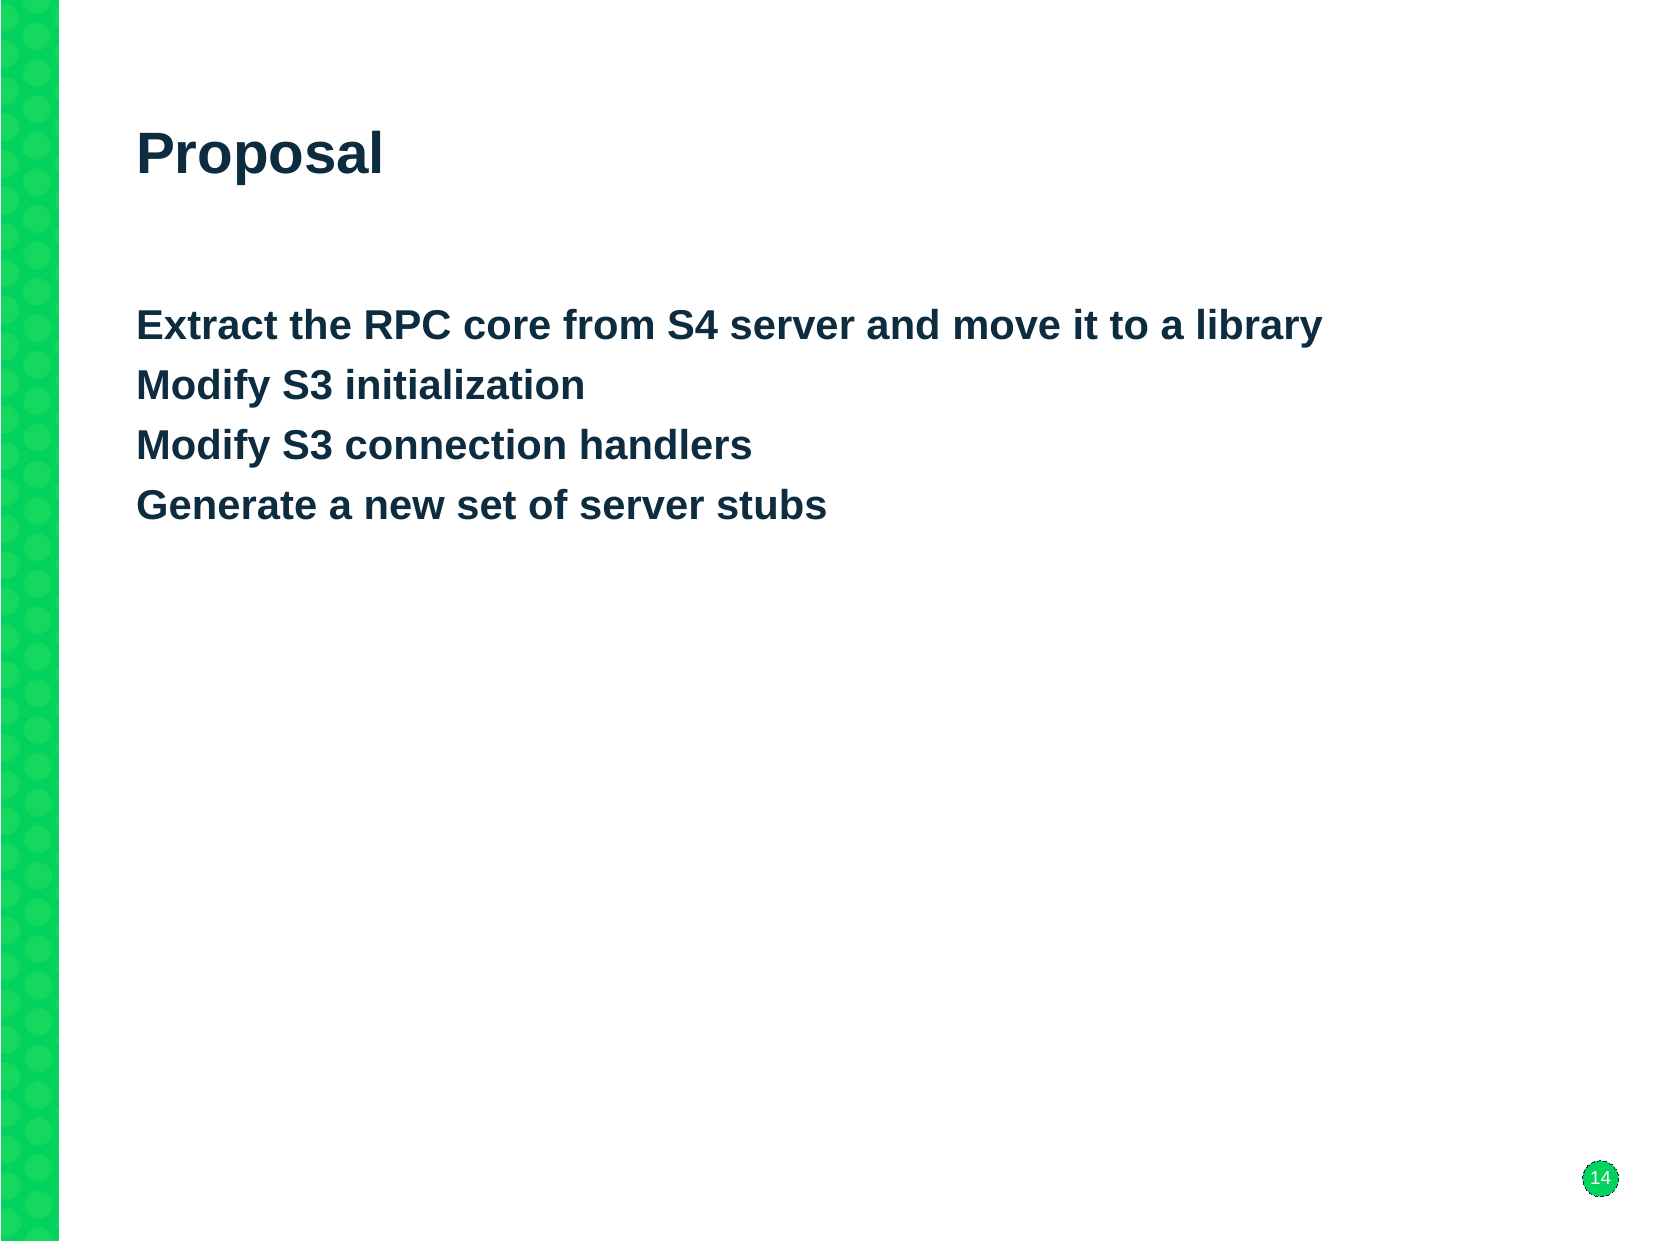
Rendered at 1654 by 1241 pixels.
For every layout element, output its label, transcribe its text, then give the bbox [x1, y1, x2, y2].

list Extract the RPC core from S4 server and move it to a library Modify S3 initialization Modify S3 connection handlers Generate a new set of server stubs [121, 290, 1531, 1100]
picture [1, 0, 59, 1241]
title Proposal [121, 49, 1531, 257]
